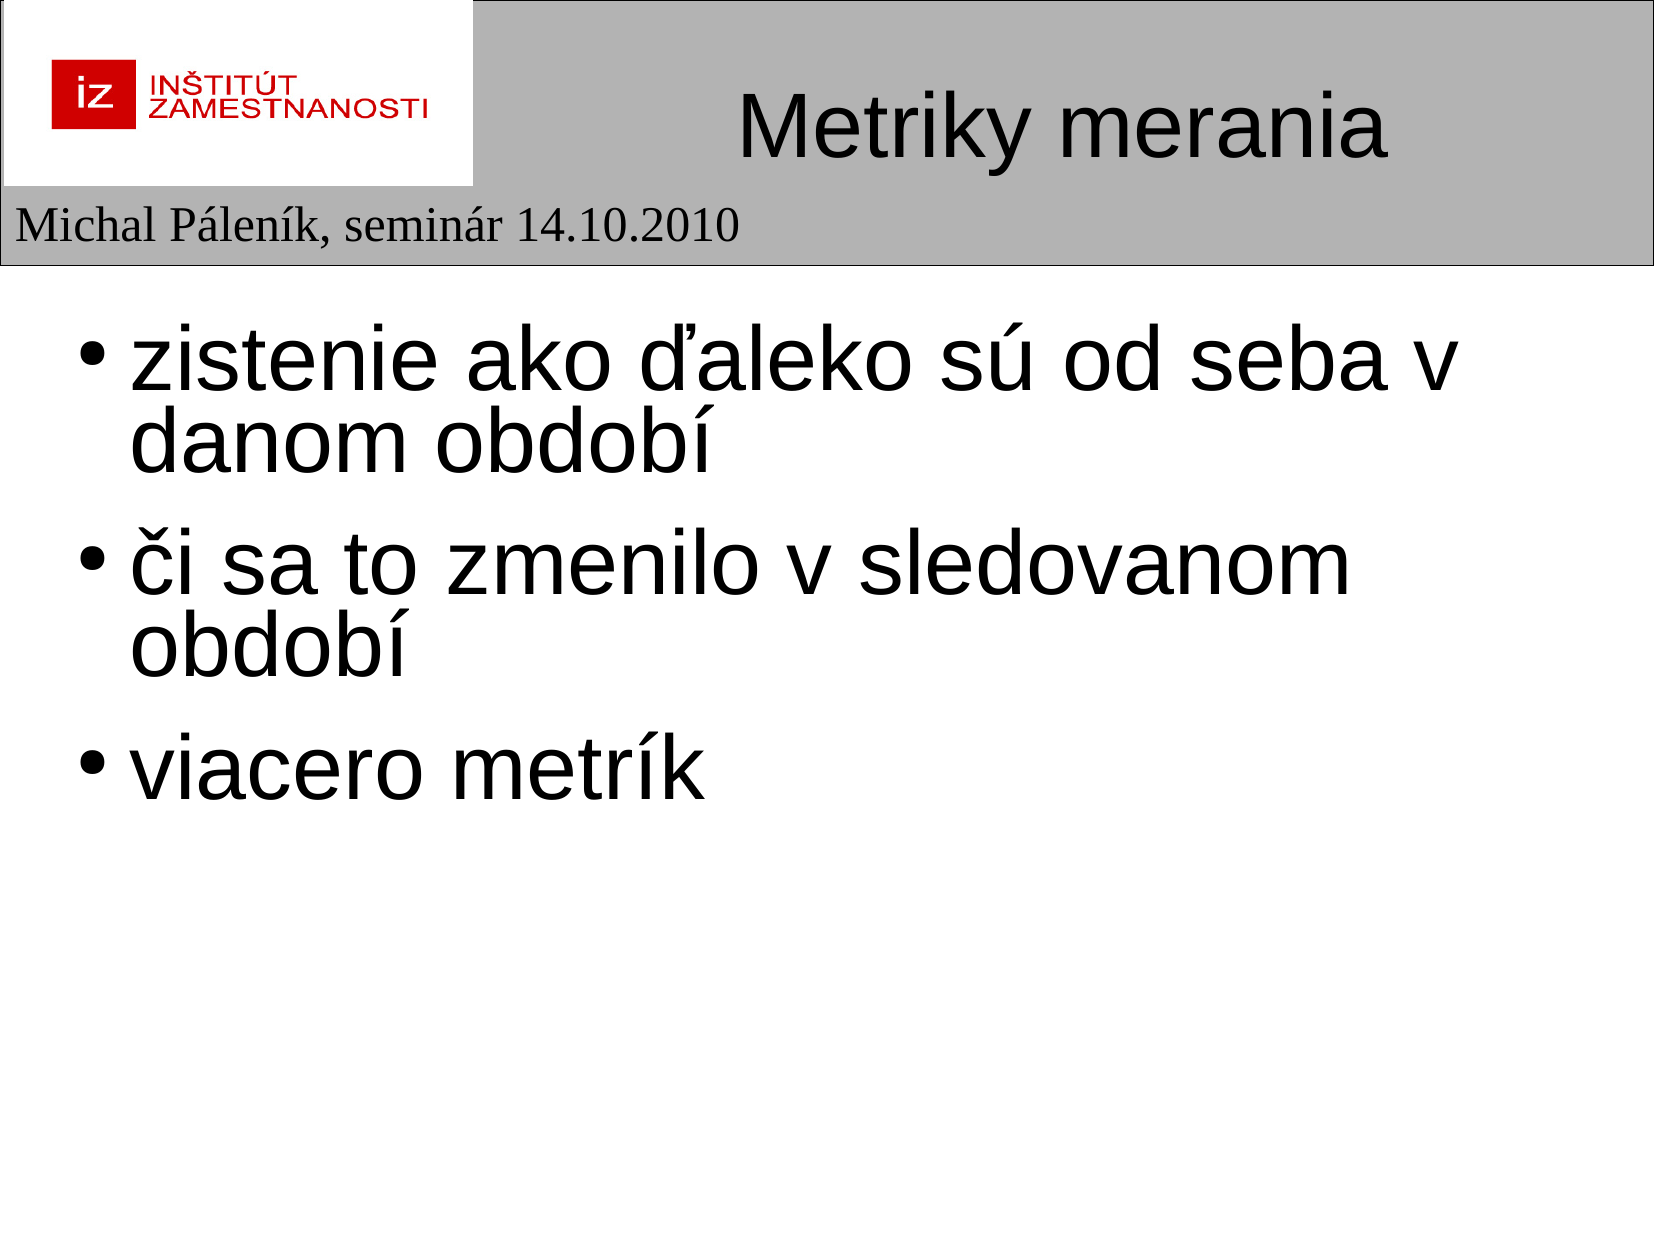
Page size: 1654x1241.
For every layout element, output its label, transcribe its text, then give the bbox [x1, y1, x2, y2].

picture [4, 0, 473, 186]
list zistenie ako ďaleko sú od seba v danom období či sa to zmenilo v sledovanom období viacero metrík [59, 324, 1625, 1167]
title Metriky merania [561, 37, 1565, 229]
